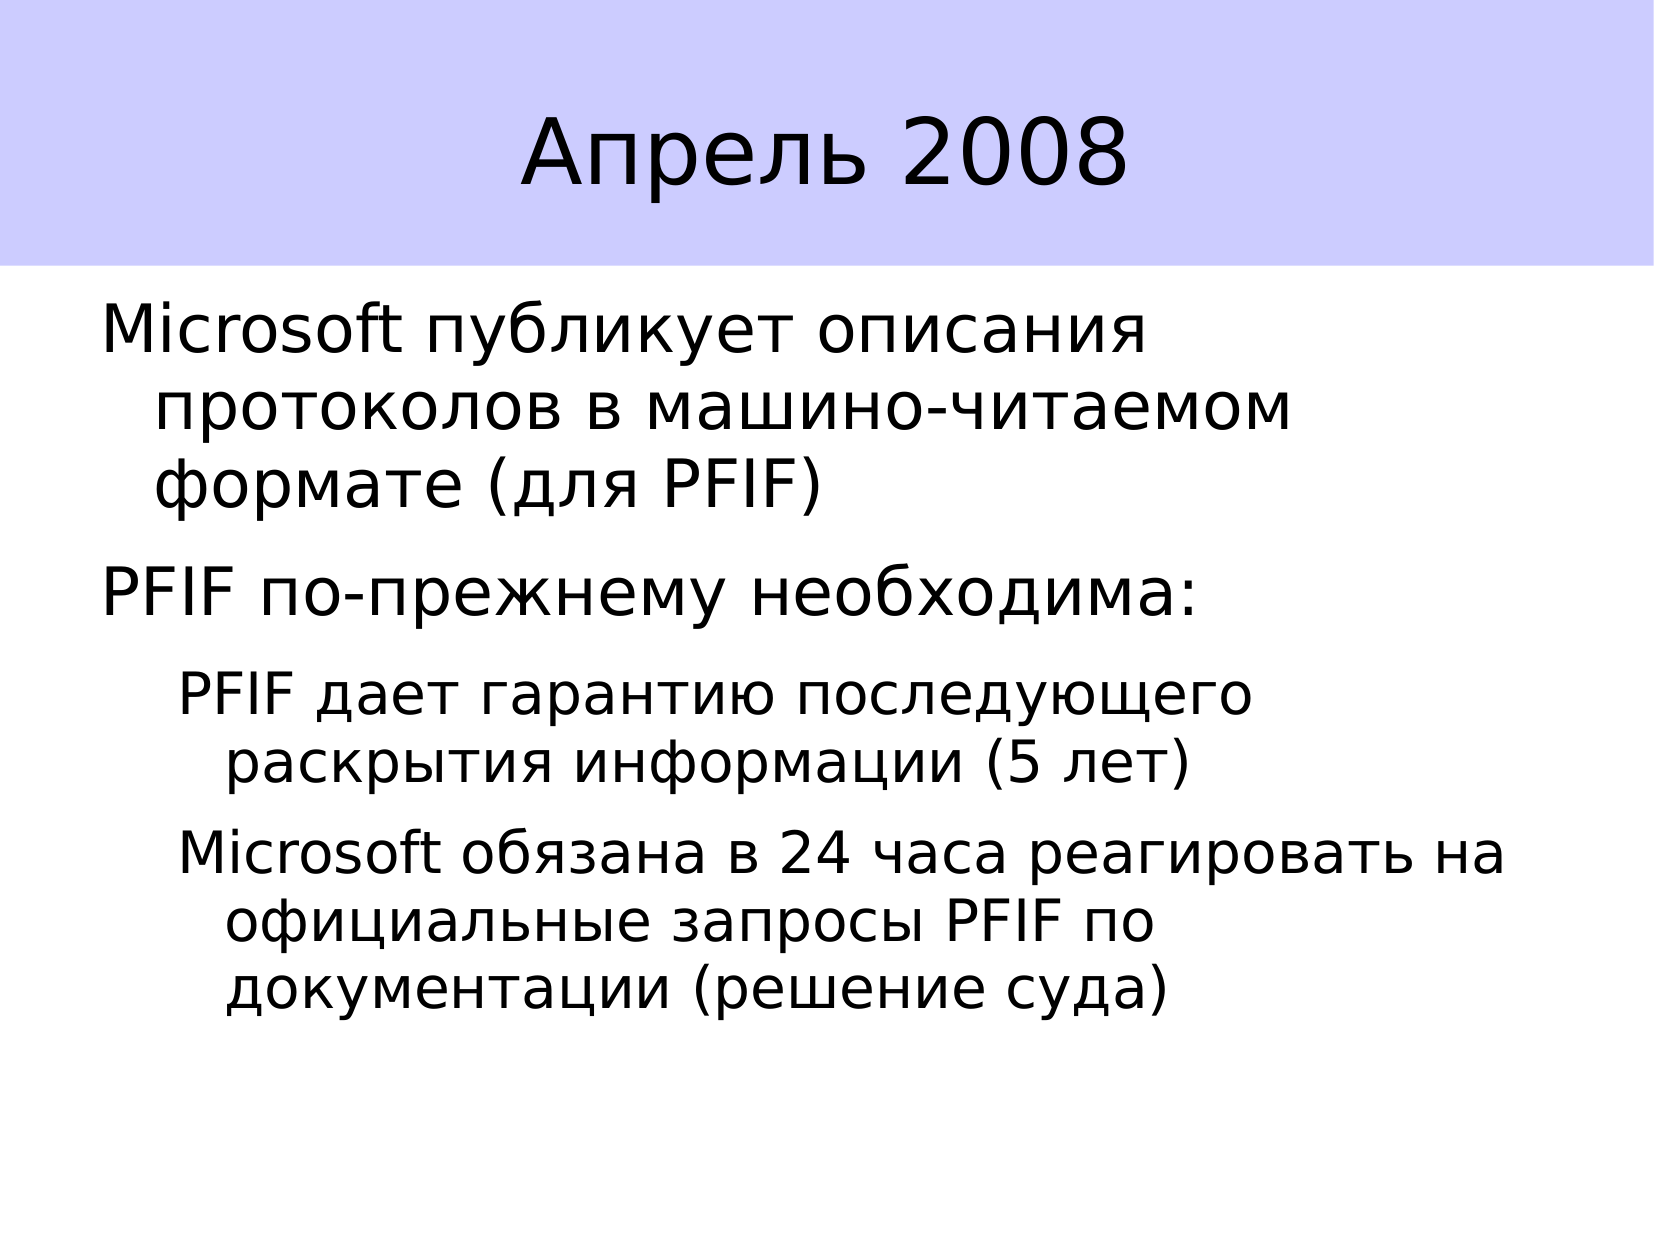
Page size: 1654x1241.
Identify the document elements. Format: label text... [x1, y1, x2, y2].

list Microsoft публикует описания протоколов в машино-читаемом формате (для PFIF) PFIF по-прежнему необходима: PFIF дает гарантию последующего раскрытия информации (5 лет) Microsoft обязана в 24 часа реагировать на официальные запросы PFIF по документации (решение суда) [82, 290, 1571, 1094]
title Апрель 2008 [82, 56, 1571, 250]
